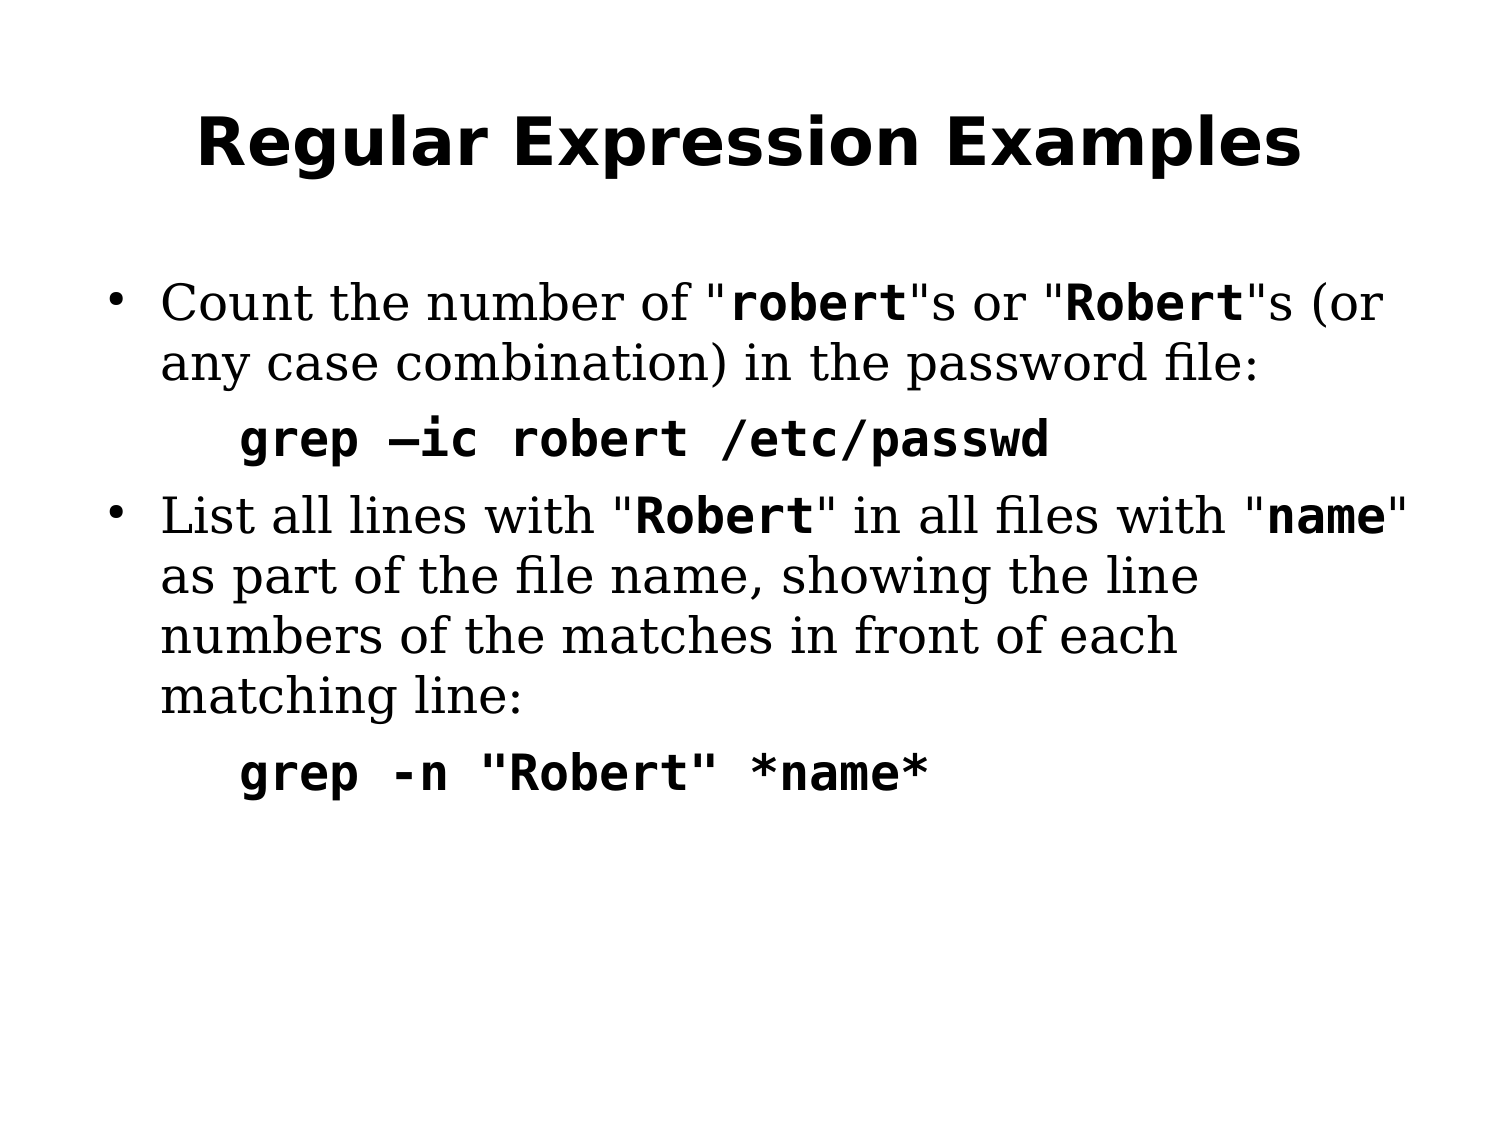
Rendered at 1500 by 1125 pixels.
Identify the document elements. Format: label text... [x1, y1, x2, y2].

title Regular Expression Examples [75, 45, 1426, 233]
list Count the number of "robert"s or "Robert"s (or any case combination) in the password file: grep –ic robert /etc/passwd List all lines with "Robert" in all files with "name" as part of the file name, showing the line numbers of the matches in front of each matching line: grep -n "Robert" *name* [75, 262, 1426, 1006]
